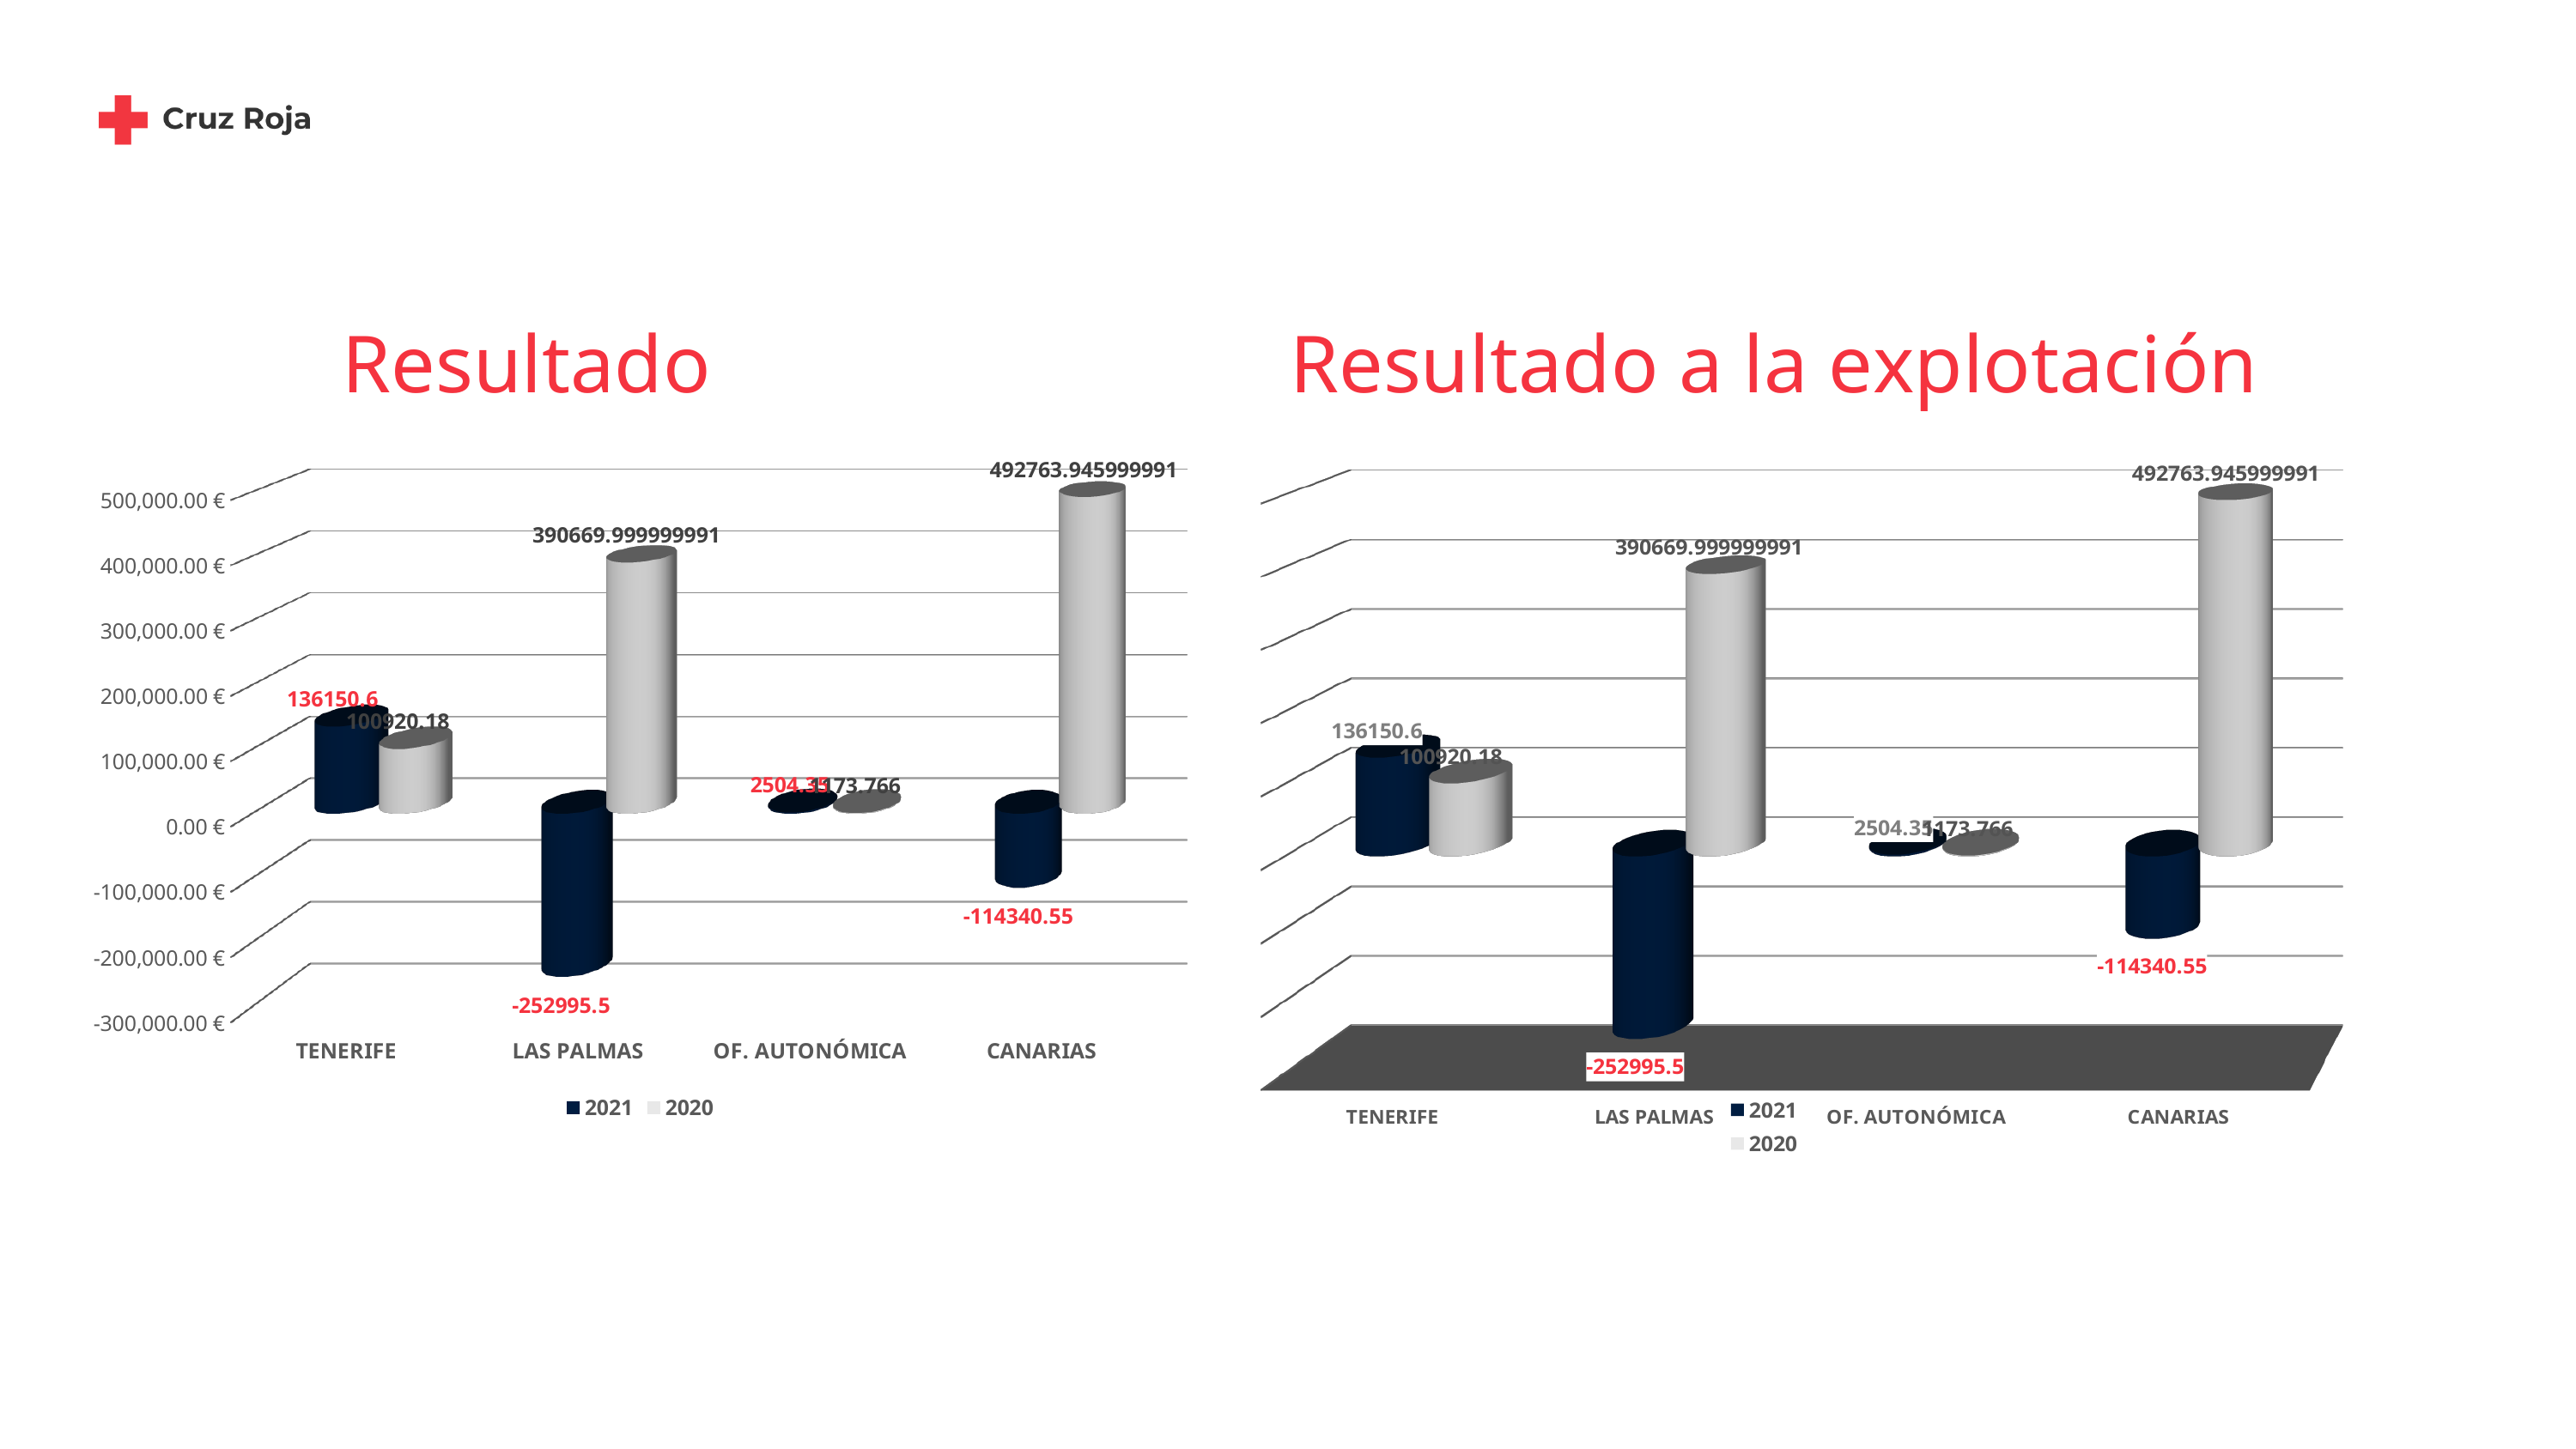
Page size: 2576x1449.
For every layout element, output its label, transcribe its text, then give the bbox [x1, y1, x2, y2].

chart [1236, 456, 2458, 1163]
text_box Resultado [329, 325, 834, 416]
chart [66, 454, 1215, 1128]
text_box Resultado a la explotación [1277, 325, 2419, 416]
